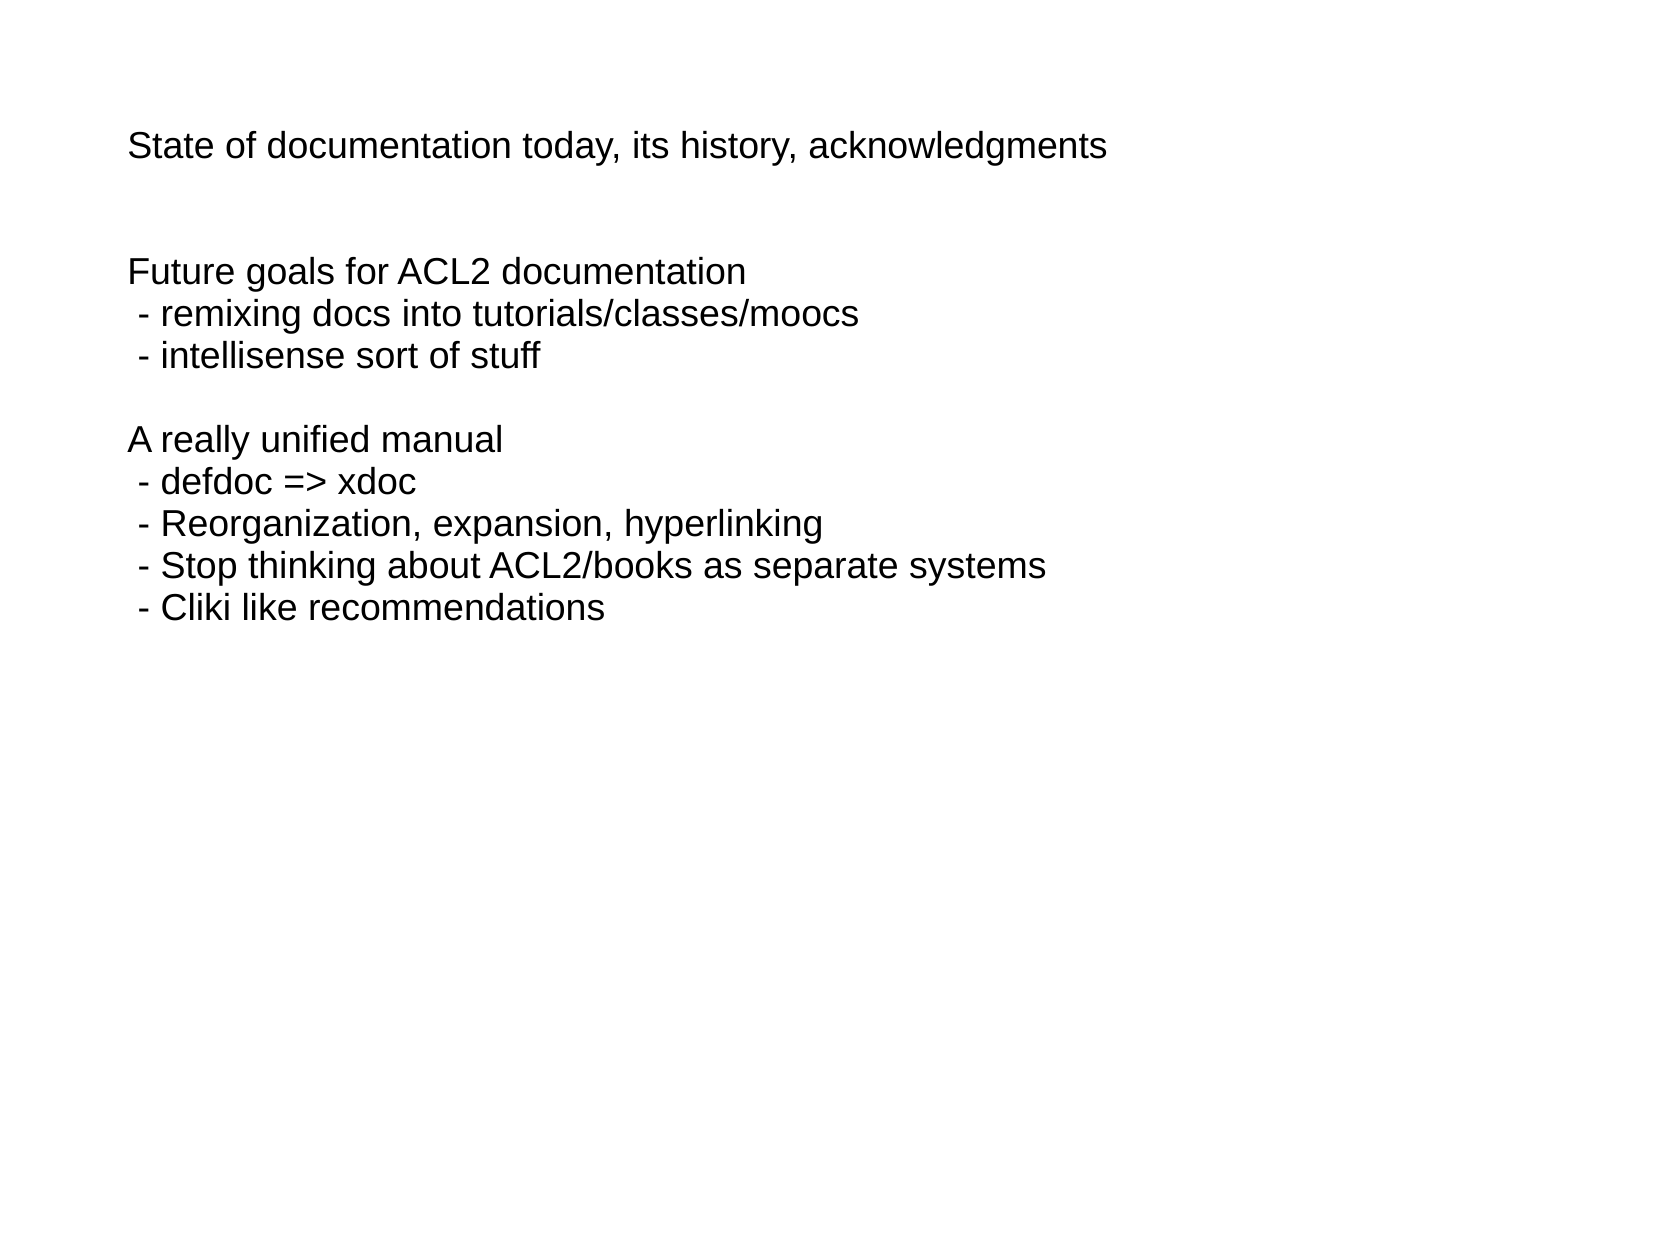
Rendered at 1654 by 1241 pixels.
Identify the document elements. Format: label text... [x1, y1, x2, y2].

text_box State of documentation today, its history, acknowledgments Future goals for ACL2 documentation - remixing docs into tutorials/classes/moocs - intellisense sort of stuff A really unified manual - defdoc => xdoc - Reorganization, expansion, hyperlinking - Stop thinking about ACL2/books as separate systems - Cliki like recommendations [112, 75, 1124, 720]
